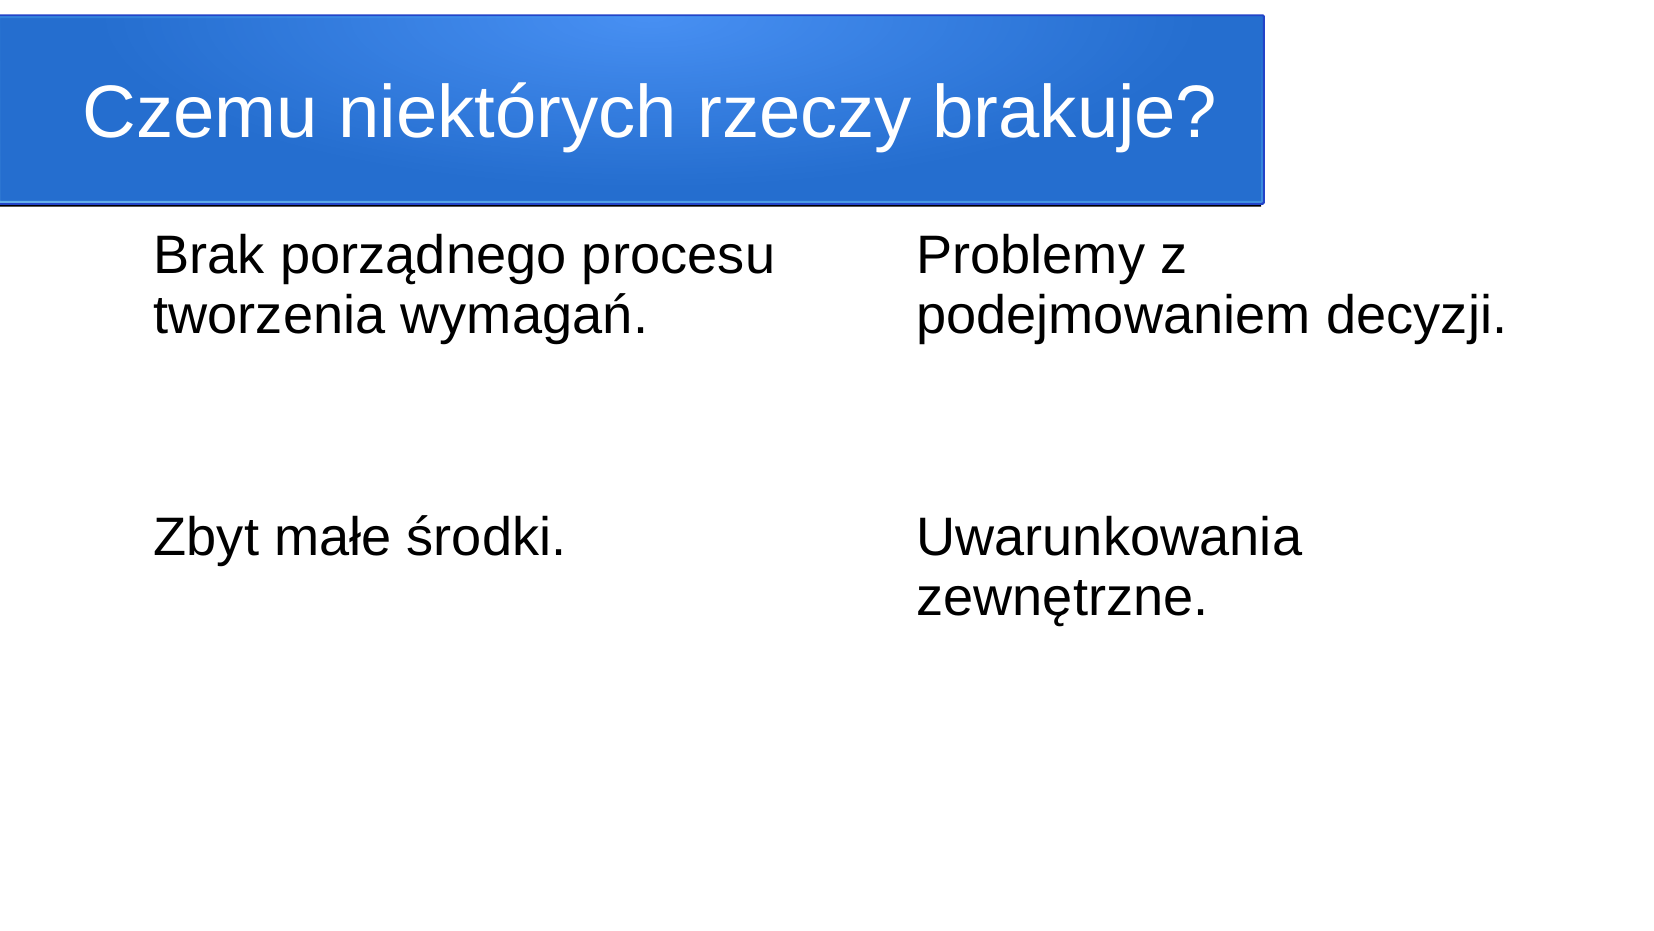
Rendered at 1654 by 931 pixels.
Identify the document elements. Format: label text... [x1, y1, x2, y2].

title Czemu niektórych rzeczy brakuje? [82, 35, 1235, 189]
list Problemy z podejmowaniem decyzji. [845, 224, 1572, 482]
list Brak porządnego procesu tworzenia wymagań. [82, 224, 809, 482]
list Zbyt małe środki. [82, 506, 809, 764]
list Uwarunkowania zewnętrzne. [845, 506, 1572, 764]
